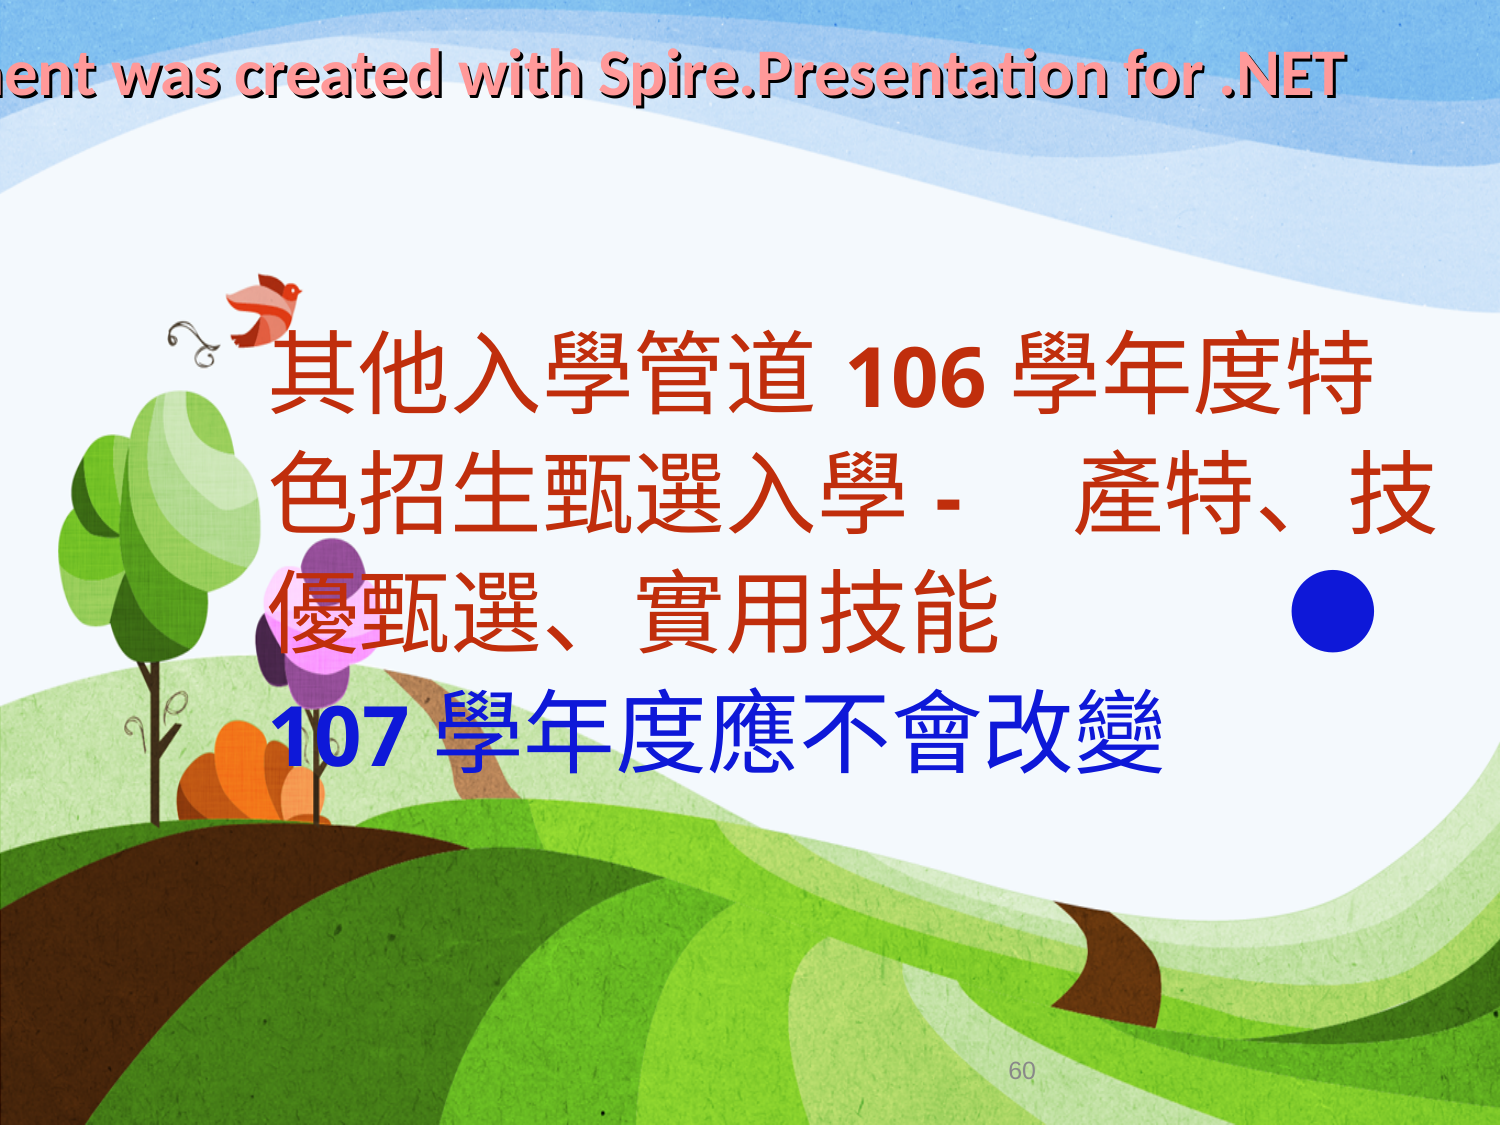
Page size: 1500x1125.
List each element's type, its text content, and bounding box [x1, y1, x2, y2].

picture [0, 0, 1500, 1125]
title 其他入學管道106學年度特色招生甄選入學- 產特、技優甄選、實用技能 ●107學年度應不會改變 [252, 54, 1463, 798]
text_box 60 [993, 1041, 1257, 1100]
